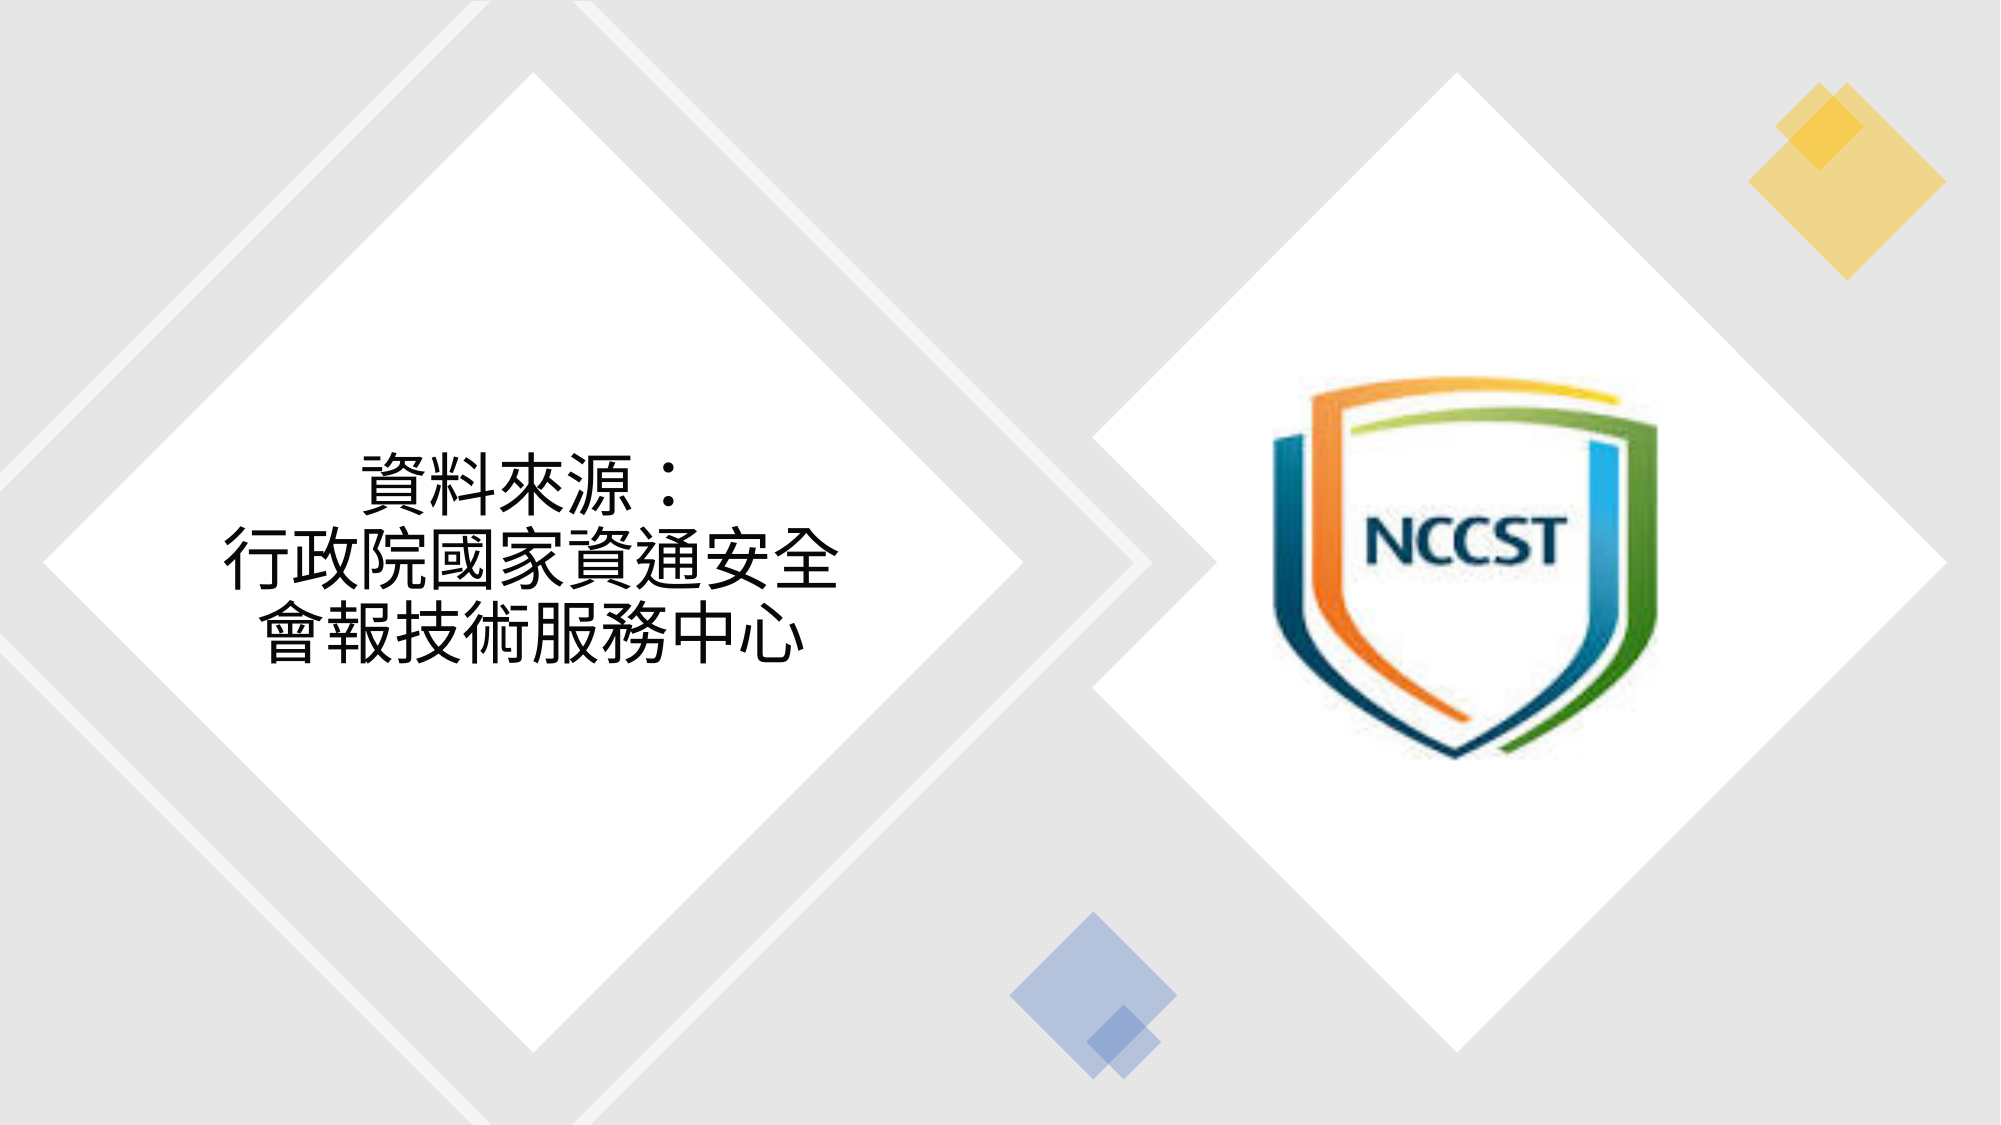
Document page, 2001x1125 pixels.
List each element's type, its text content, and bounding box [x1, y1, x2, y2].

picture [1239, 345, 1681, 780]
text_box [0, 0, 2000, 1125]
title 資料來源： 行政院國家資通安全會報技術服務中心 [183, 402, 881, 723]
